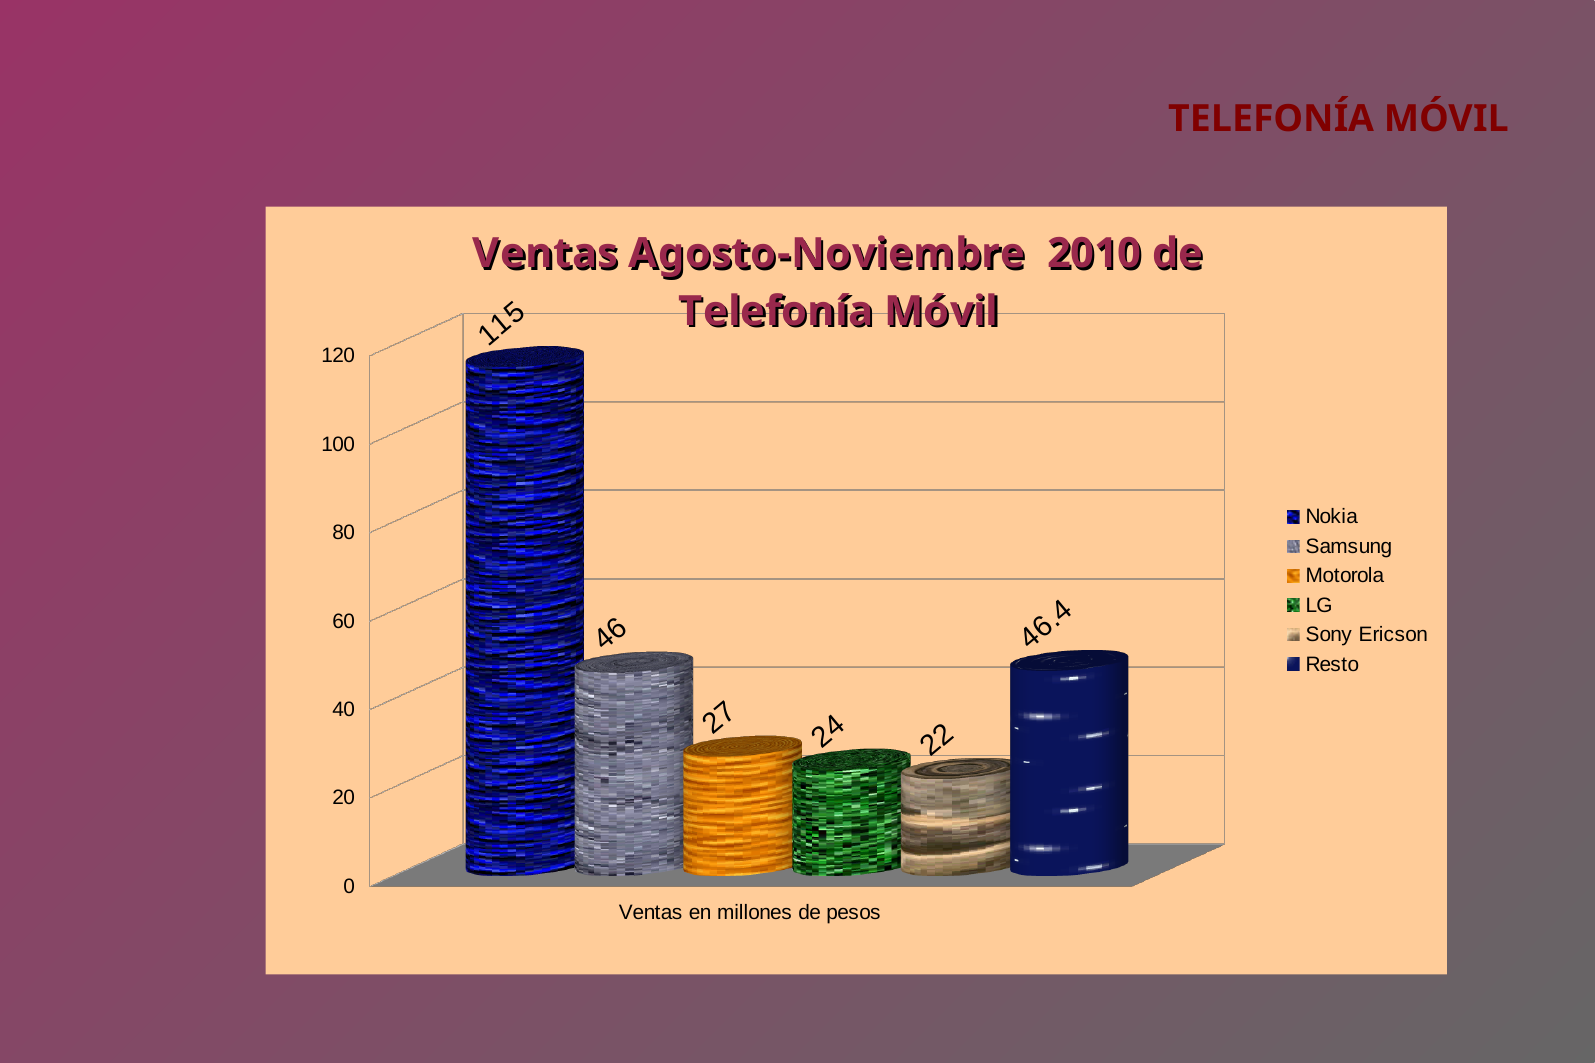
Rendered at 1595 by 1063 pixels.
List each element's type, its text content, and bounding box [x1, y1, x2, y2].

chart [265, 206, 1447, 975]
text_box TELEFONÍA MÓVIL [1153, 84, 1565, 148]
title [0, 0, 1595, 1063]
